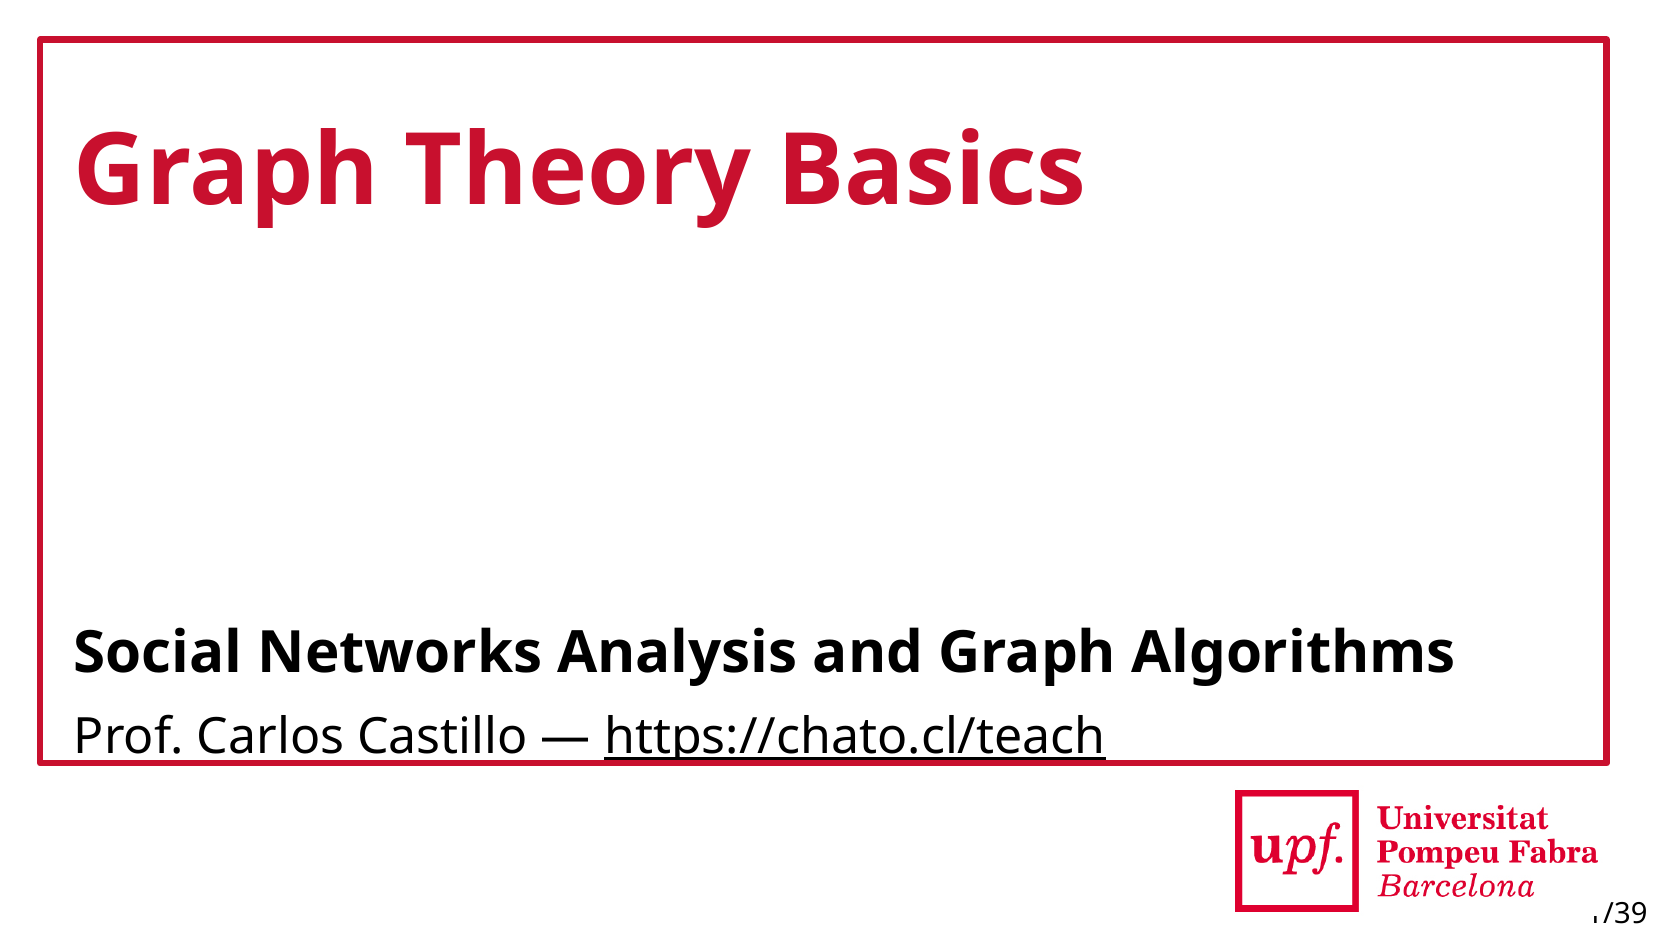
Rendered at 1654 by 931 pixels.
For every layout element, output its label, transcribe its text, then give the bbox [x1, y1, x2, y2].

text_box Graph Theory Basics Social Networks Analysis and Graph Algorithms Prof. Carlos Castillo — https://chato.cl/teach [73, 77, 1562, 730]
chart [770, 589, 889, 649]
picture [1229, 785, 1604, 916]
